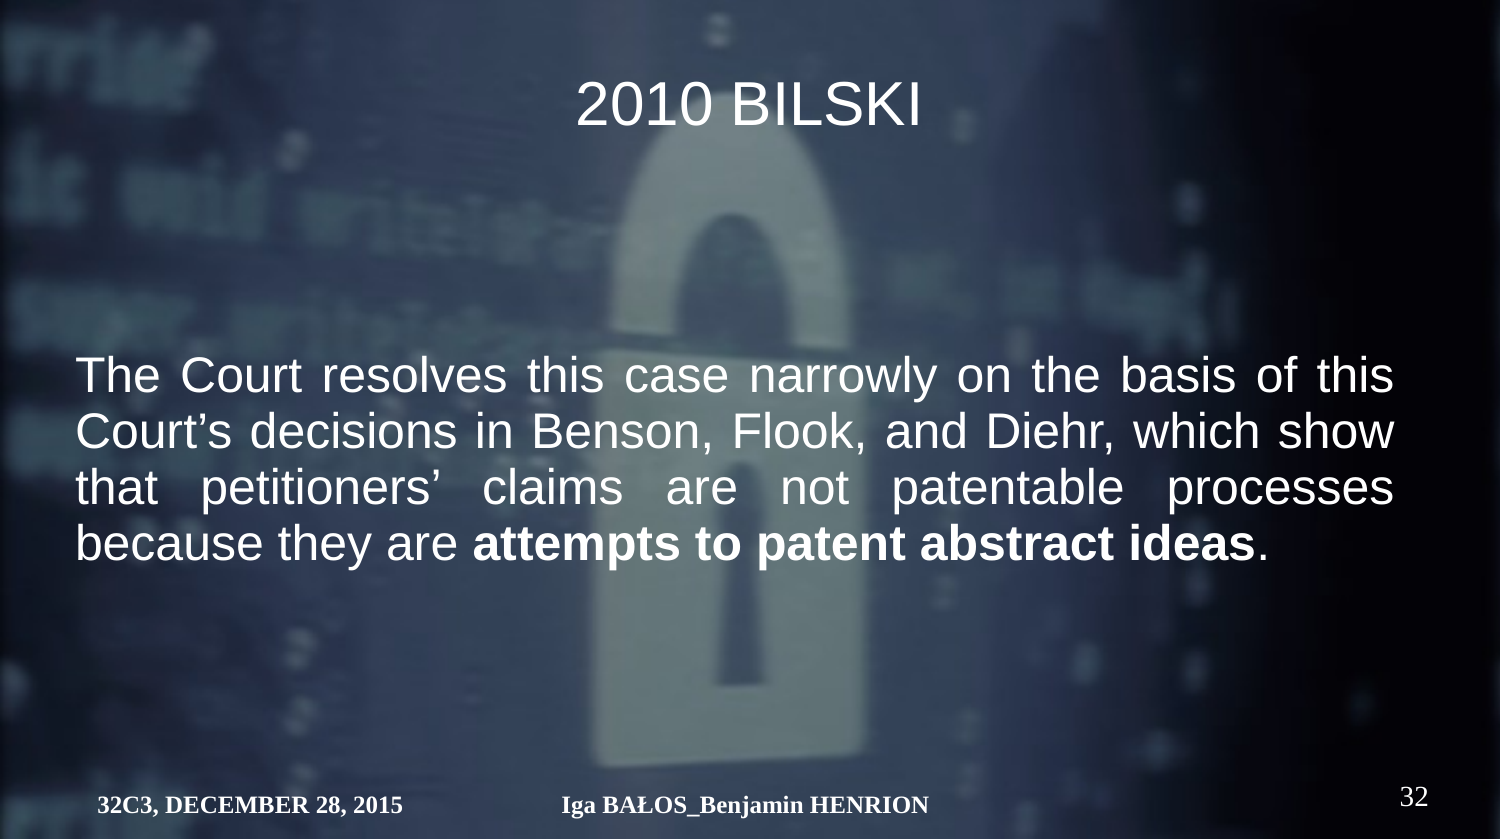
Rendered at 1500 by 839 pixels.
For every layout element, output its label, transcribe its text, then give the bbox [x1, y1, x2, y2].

list The Court resolves this case narrowly on the basis of this Court’s decisions in Benson, Flook, and Diehr, which show that petitioners’ claims are not patentable processes because they are attempts to patent abstract ideas. [74, 196, 1395, 839]
picture [0, 0, 1500, 839]
title 2010 BILSKI [74, 33, 1425, 174]
